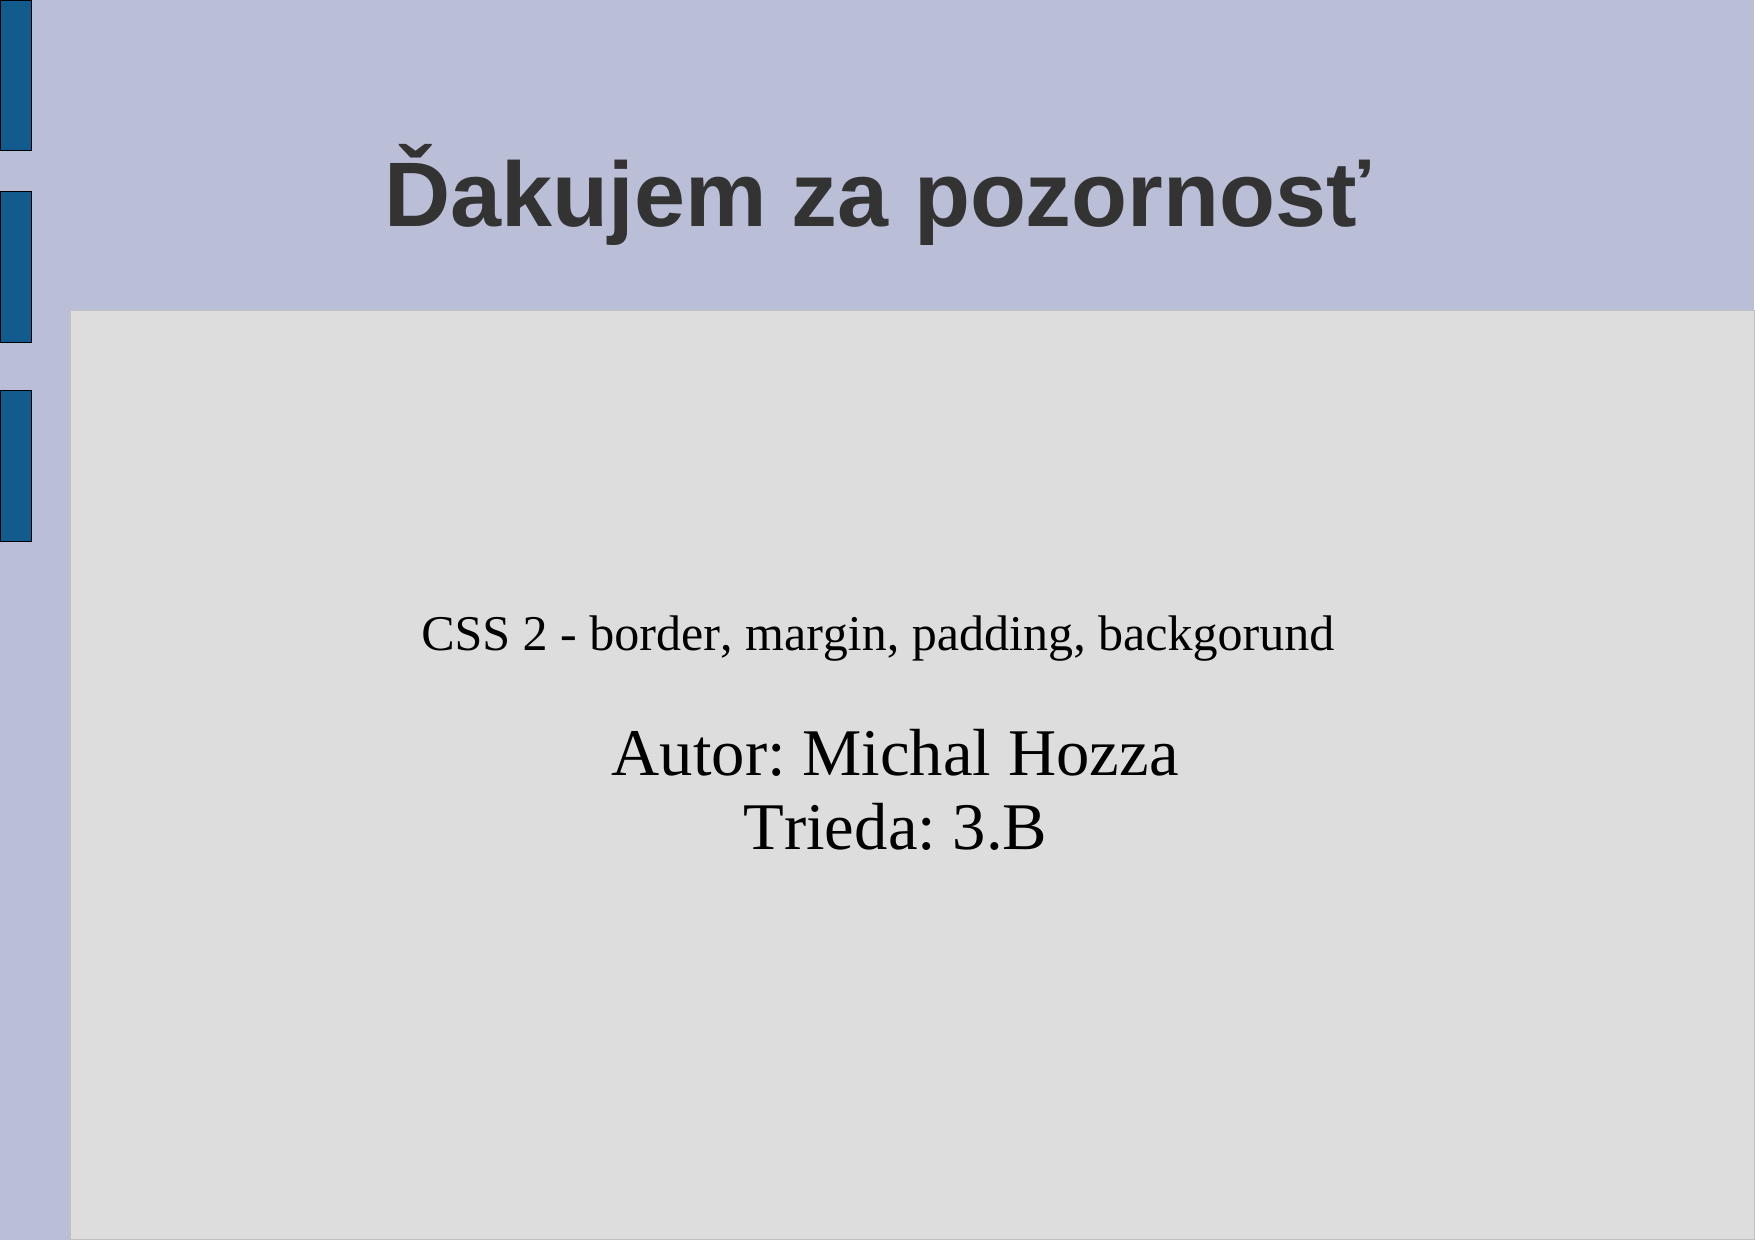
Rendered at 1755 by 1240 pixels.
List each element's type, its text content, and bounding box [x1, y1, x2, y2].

title Ďakujem za pozornosť [128, 98, 1628, 291]
subtitle CSS 2 - border, margin, padding, backgorund Autor: Michal Hozza Trieda: 3.B [128, 344, 1628, 1126]
